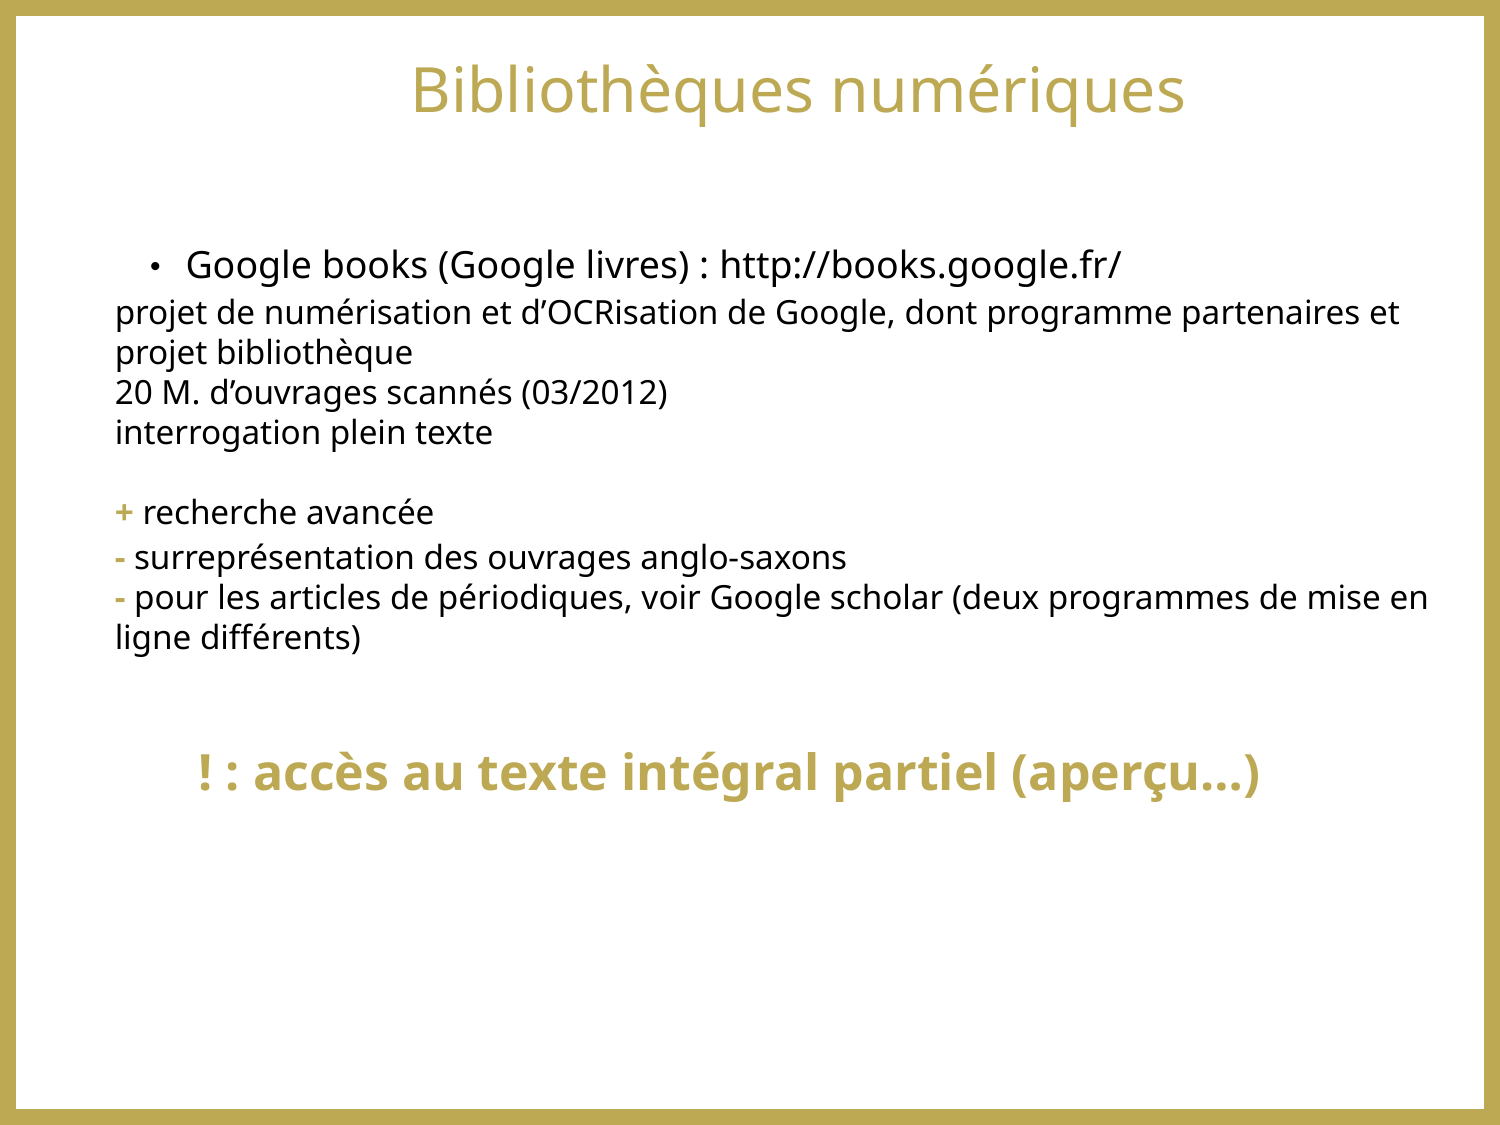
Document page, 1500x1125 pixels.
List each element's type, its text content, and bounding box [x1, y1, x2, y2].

text_box Google books (Google livres) : http://books.google.fr/ projet de numérisation et d’OCRisation de Google, dont programme partenaires et projet bibliothèque 20 M. d’ouvrages scannés (03/2012) interrogation plein texte + recherche avancée - surreprésentation des ouvrages anglo-saxons - pour les articles de périodiques, voir Google scholar (deux programmes de mise en ligne différents) ! : accès au texte intégral partiel (aperçu…) [99, 233, 1450, 1096]
text_box [0, 0, 1500, 1125]
text_box Bibliothèques numériques [123, 42, 1474, 161]
